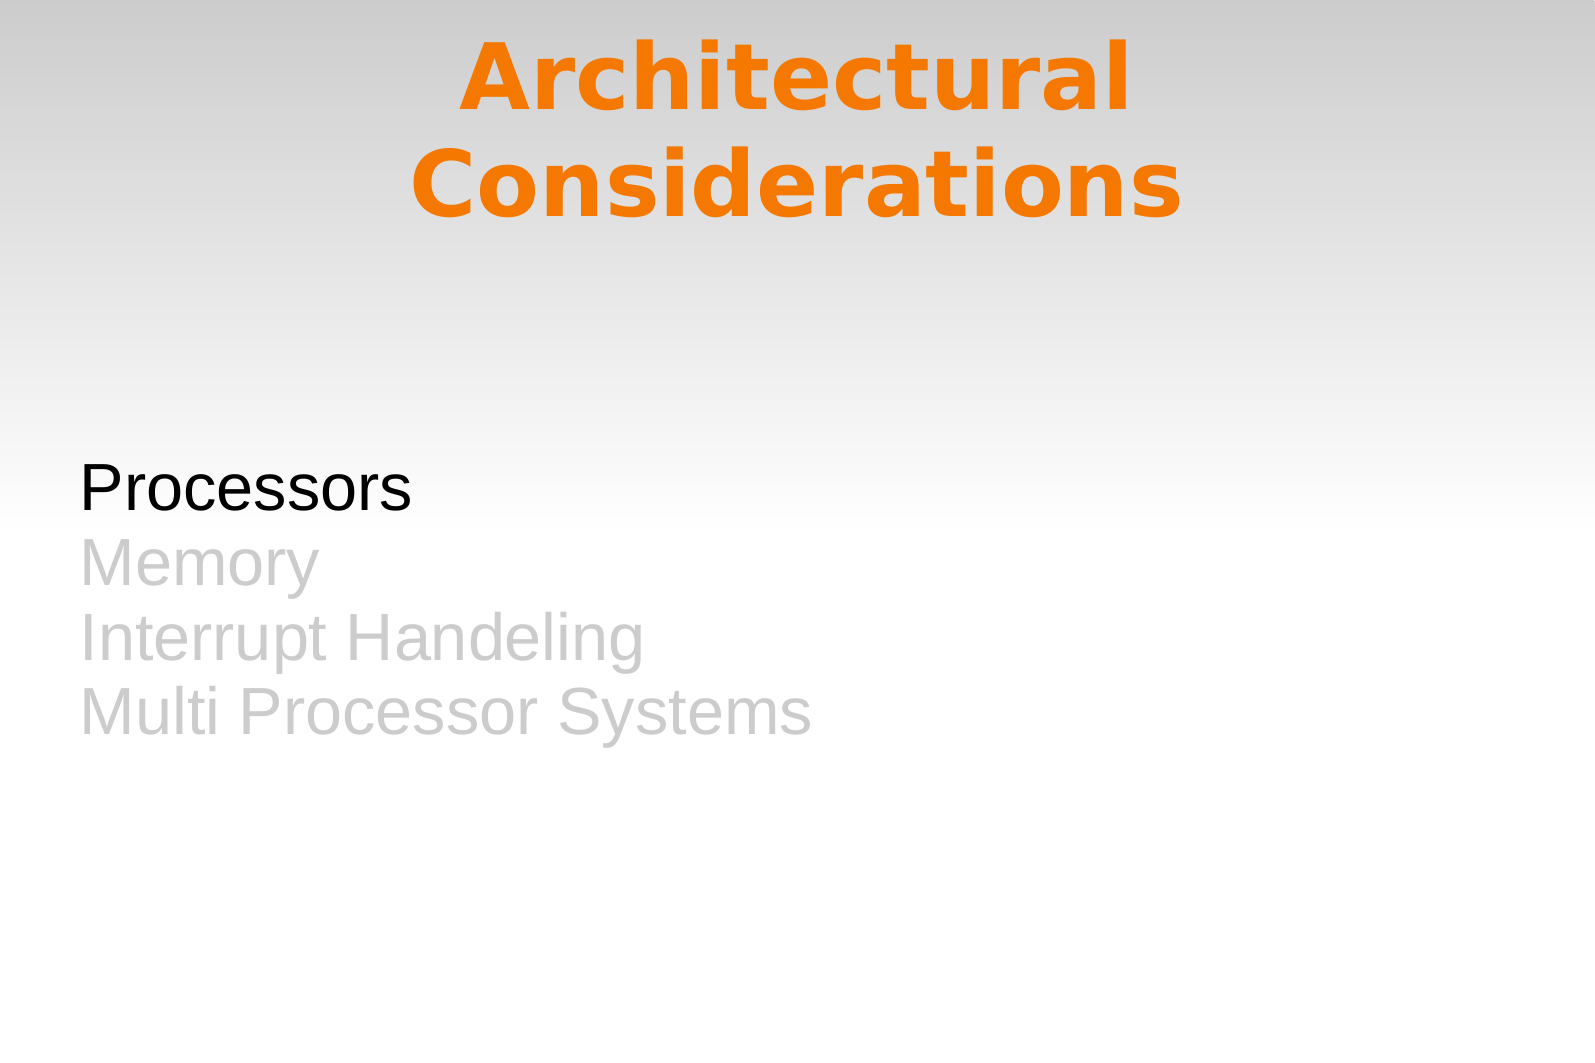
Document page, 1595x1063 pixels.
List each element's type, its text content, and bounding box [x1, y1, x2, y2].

subtitle Processors Memory Interrupt Handeling Multi Processor Systems [79, 256, 1515, 943]
title Architectural Considerations [79, 24, 1515, 239]
